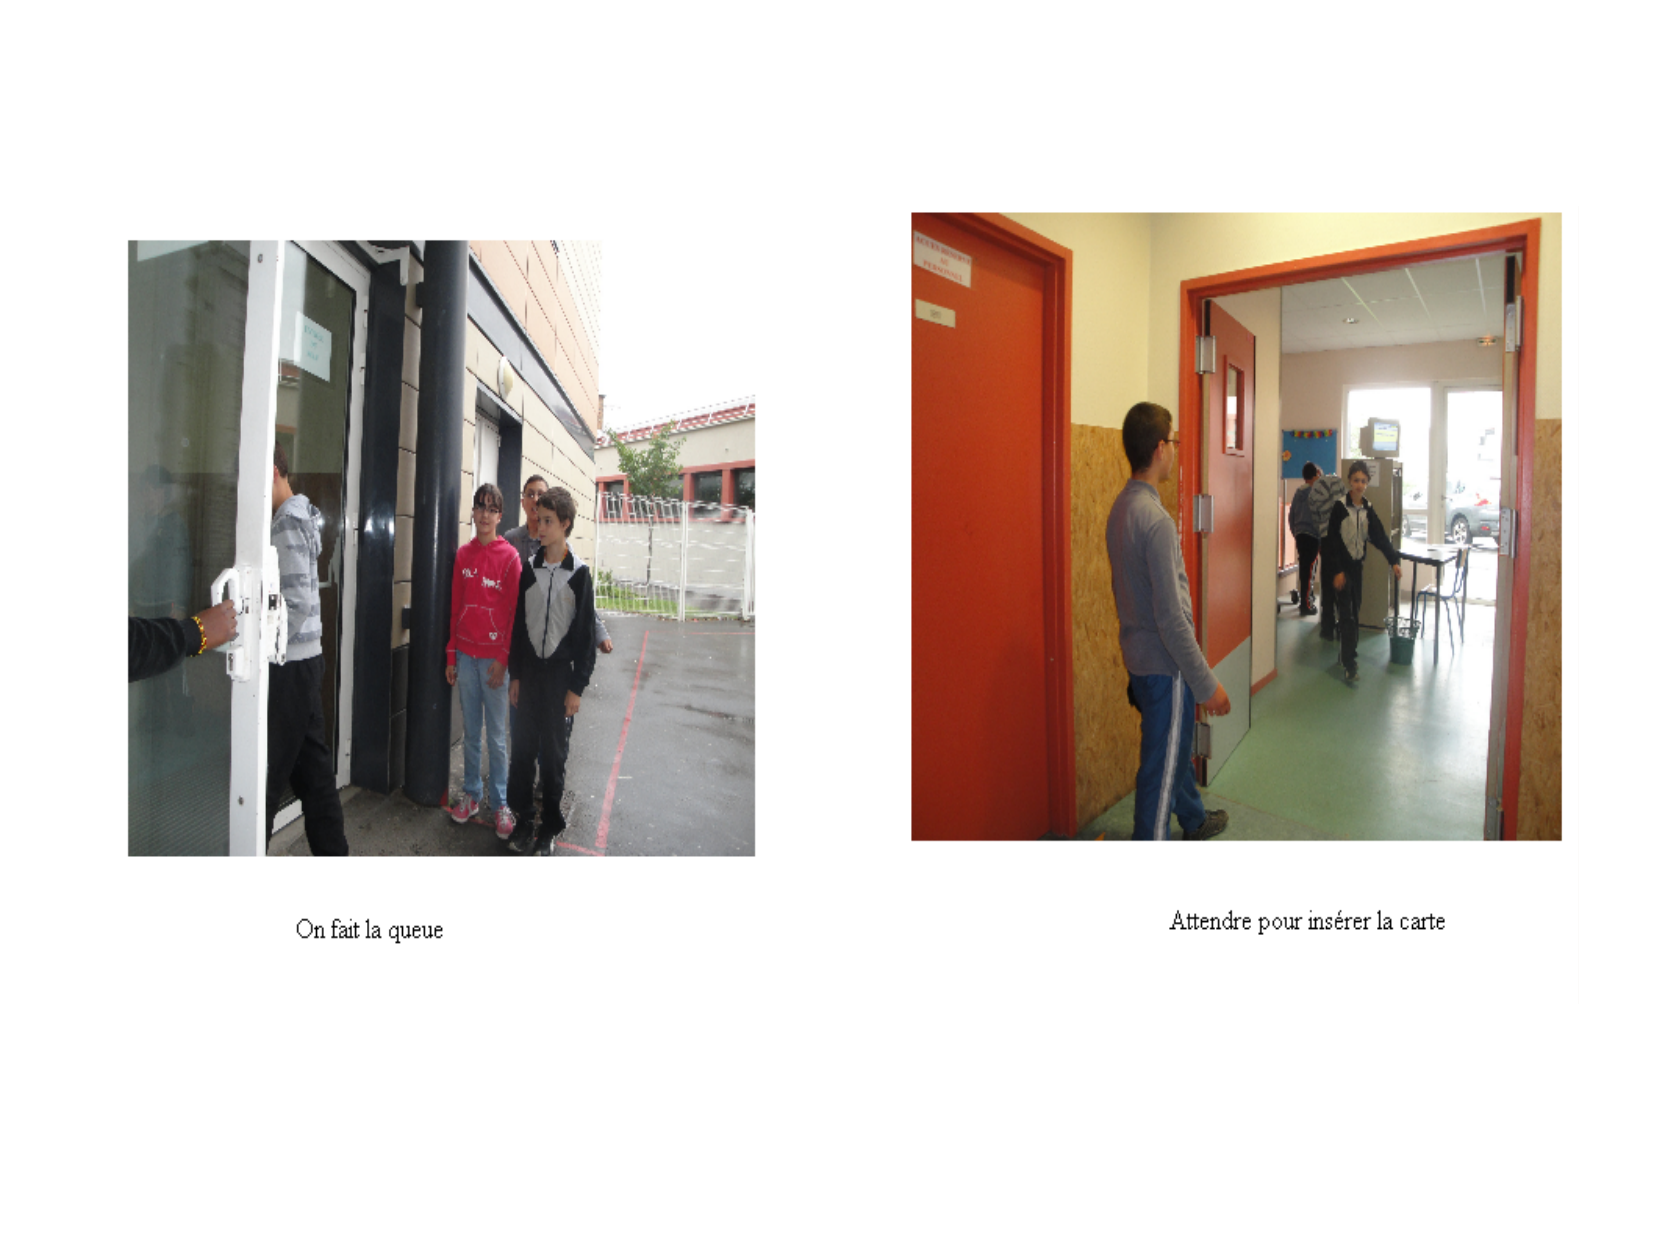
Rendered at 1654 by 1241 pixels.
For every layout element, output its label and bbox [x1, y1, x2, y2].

picture [88, 206, 1579, 1004]
